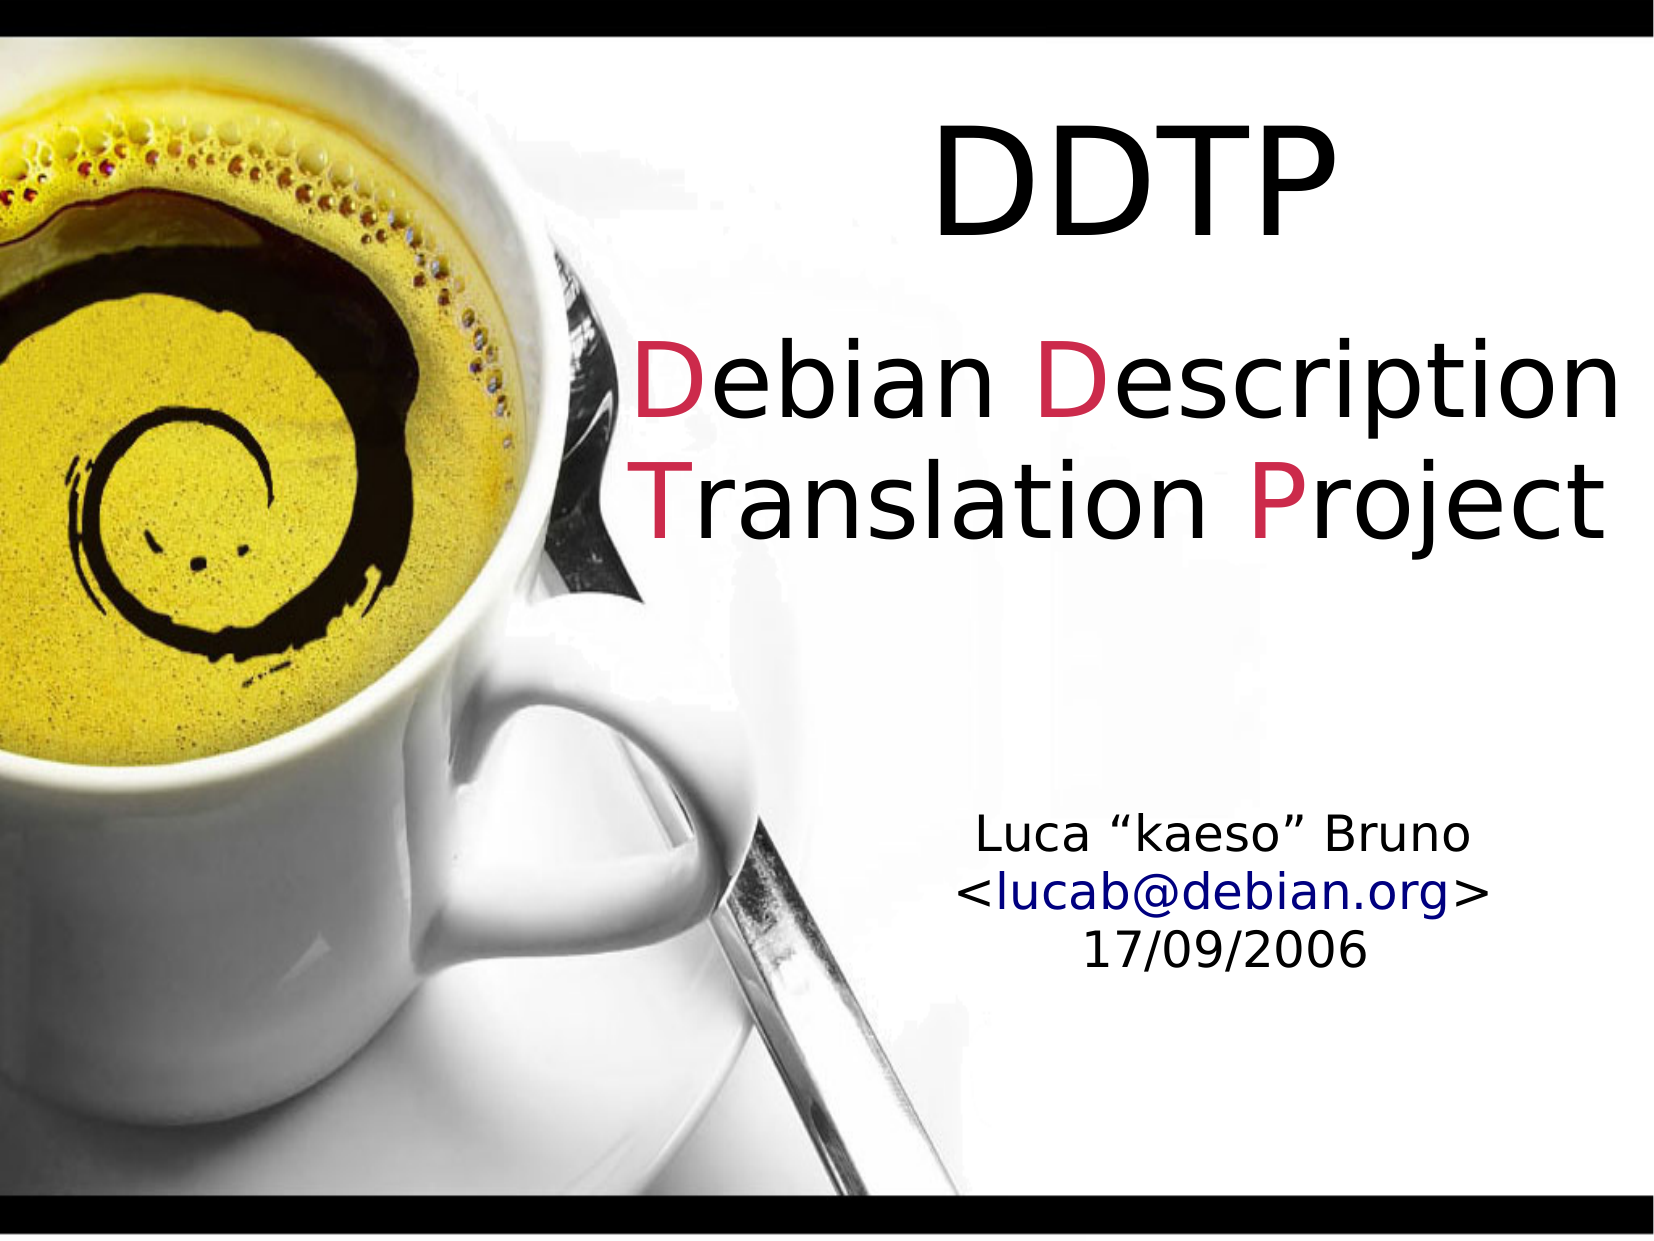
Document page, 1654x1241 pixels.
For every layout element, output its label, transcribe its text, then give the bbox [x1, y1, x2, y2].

text_box Luca “kaeso” Bruno <lucab@debian.org> 17/09/2006 [938, 797, 1508, 987]
text_box DDTP [911, 88, 1355, 279]
text_box Debian Description Translation Project [614, 313, 1654, 571]
picture [0, 0, 1654, 1241]
